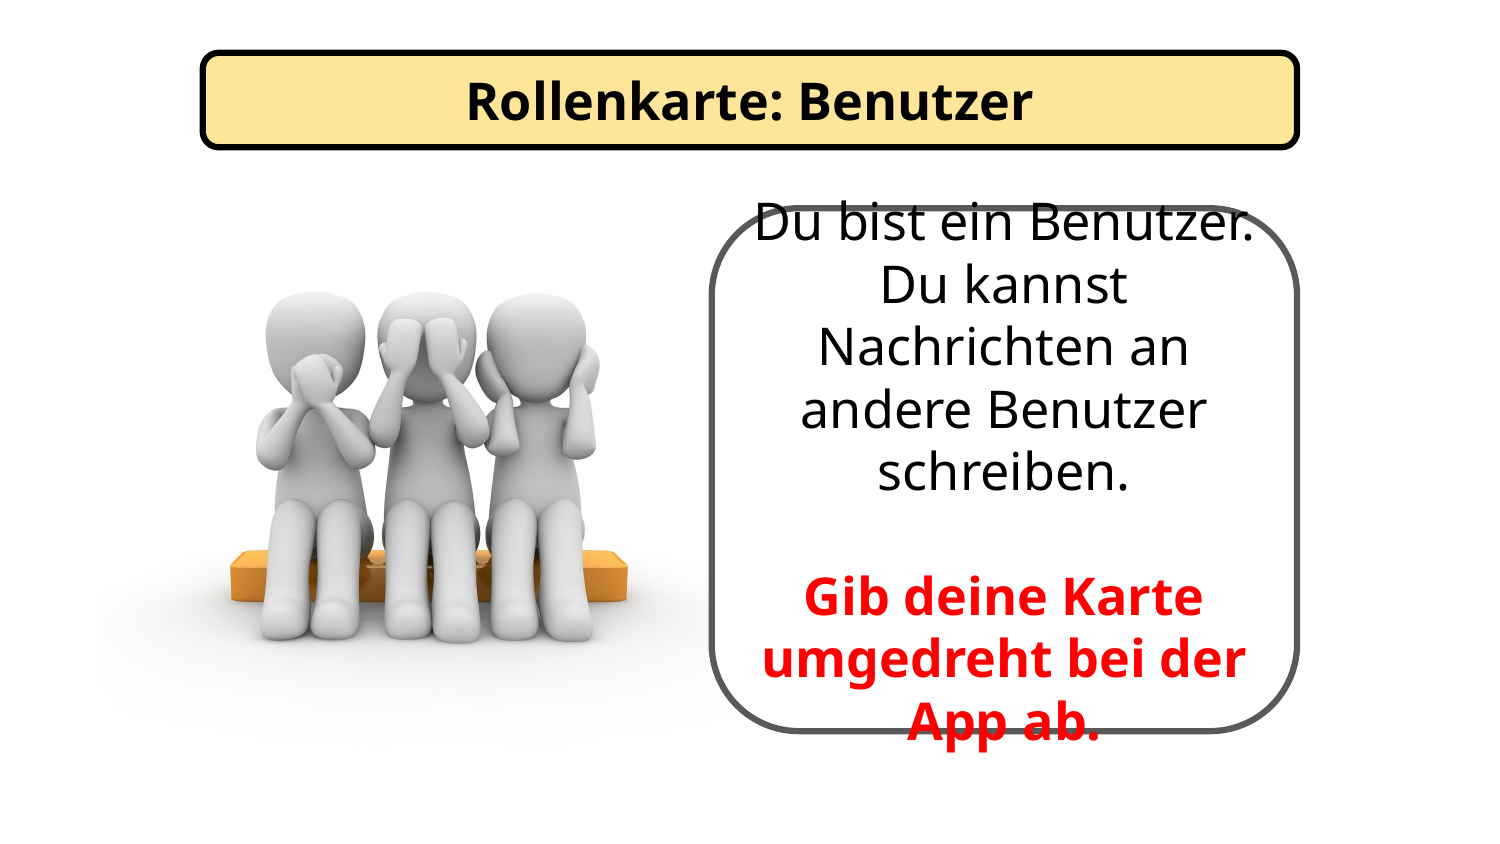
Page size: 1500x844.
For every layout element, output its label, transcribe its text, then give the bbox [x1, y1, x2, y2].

picture [97, 209, 745, 844]
text_box Rollenkarte: Benutzer [202, 52, 1298, 148]
text_box Du bist ein Benutzer. Du kannst Nachrichten an andere Benutzer schreiben. Gib deine Karte umgedreht bei der App ab. [711, 208, 1298, 732]
